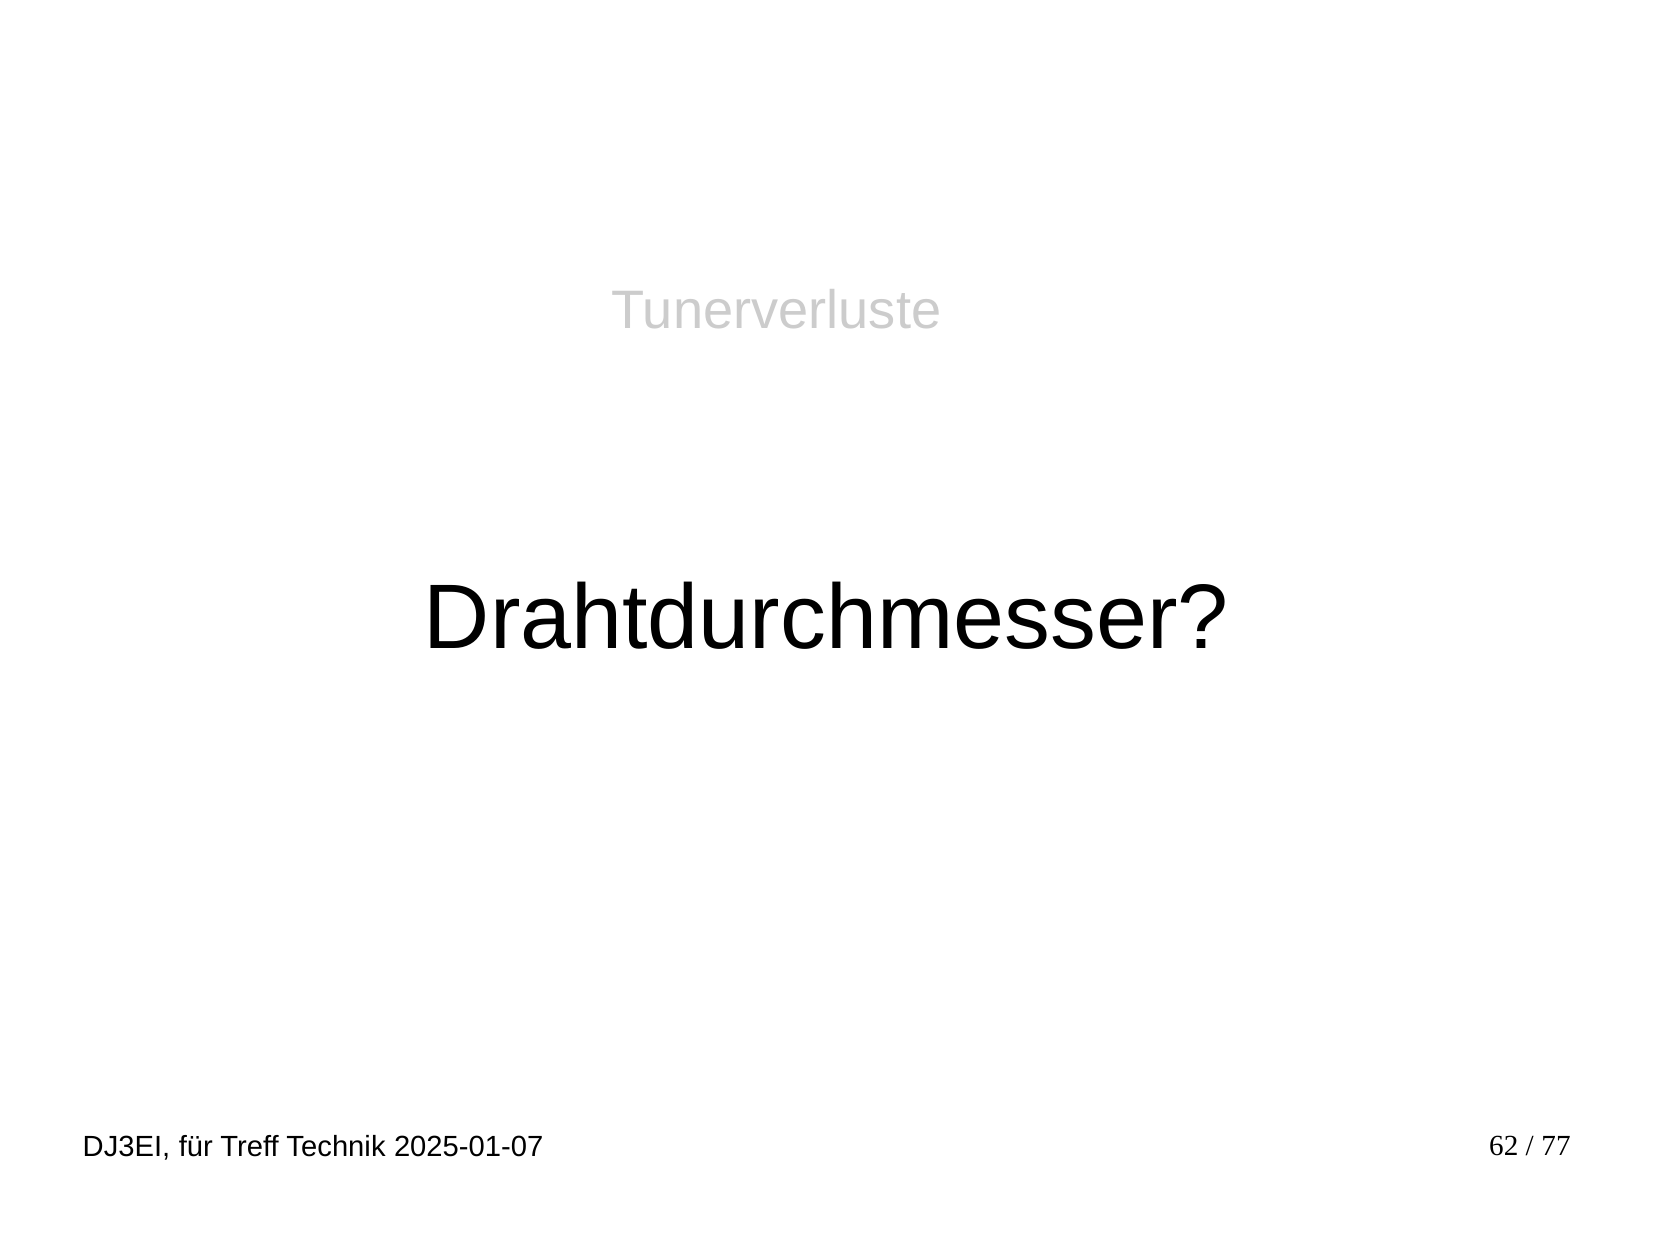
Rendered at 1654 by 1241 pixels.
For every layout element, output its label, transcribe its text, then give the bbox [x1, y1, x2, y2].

title Drahtdurchmesser? [82, 513, 1571, 721]
text_box Tunerverluste [597, 271, 957, 348]
